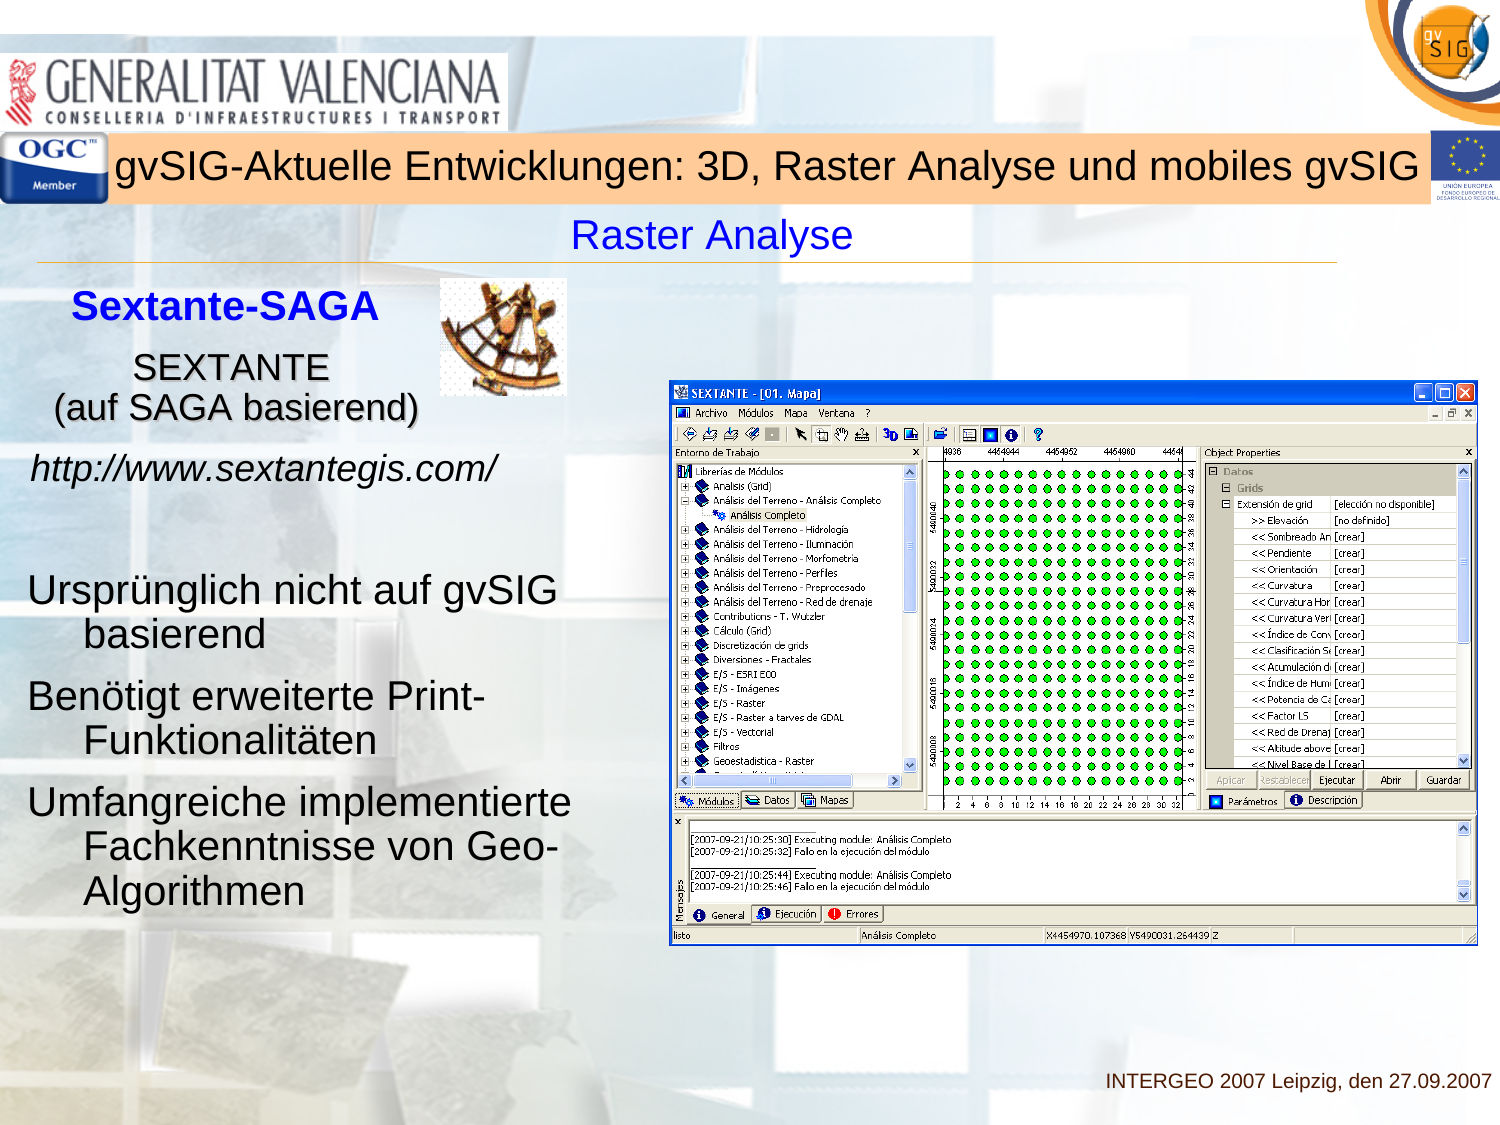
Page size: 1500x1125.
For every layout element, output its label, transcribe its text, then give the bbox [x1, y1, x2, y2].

text_box INTERGEO 2007 Leipzig, den 27.09.2007 [1103, 1070, 1495, 1094]
text_box gvSIG-Aktuelle Entwicklungen: 3D, Raster Analyse und mobiles gvSIG [102, 145, 1434, 193]
text_box Sextante-SAGA [51, 285, 400, 333]
text_box http://www.sextantegis.com/ [19, 449, 508, 491]
picture [669, 380, 1478, 946]
picture [1429, 129, 1500, 200]
picture [0, 53, 508, 131]
picture [440, 278, 567, 396]
text_box Raster Analyse [570, 214, 872, 262]
list Ursprünglich nicht auf gvSIG basierend Benötigt erweiterte Print-Funktionalitäten Umfangreiche implementierte Fachkenntnisse von Geo-Algorithmen [27, 568, 676, 980]
text_box [108, 133, 1431, 145]
text_box [108, 193, 1431, 205]
picture [0, 132, 109, 204]
picture [1363, 0, 1500, 127]
text_box SEXTANTE (auf SAGA basierend) [27, 348, 446, 431]
